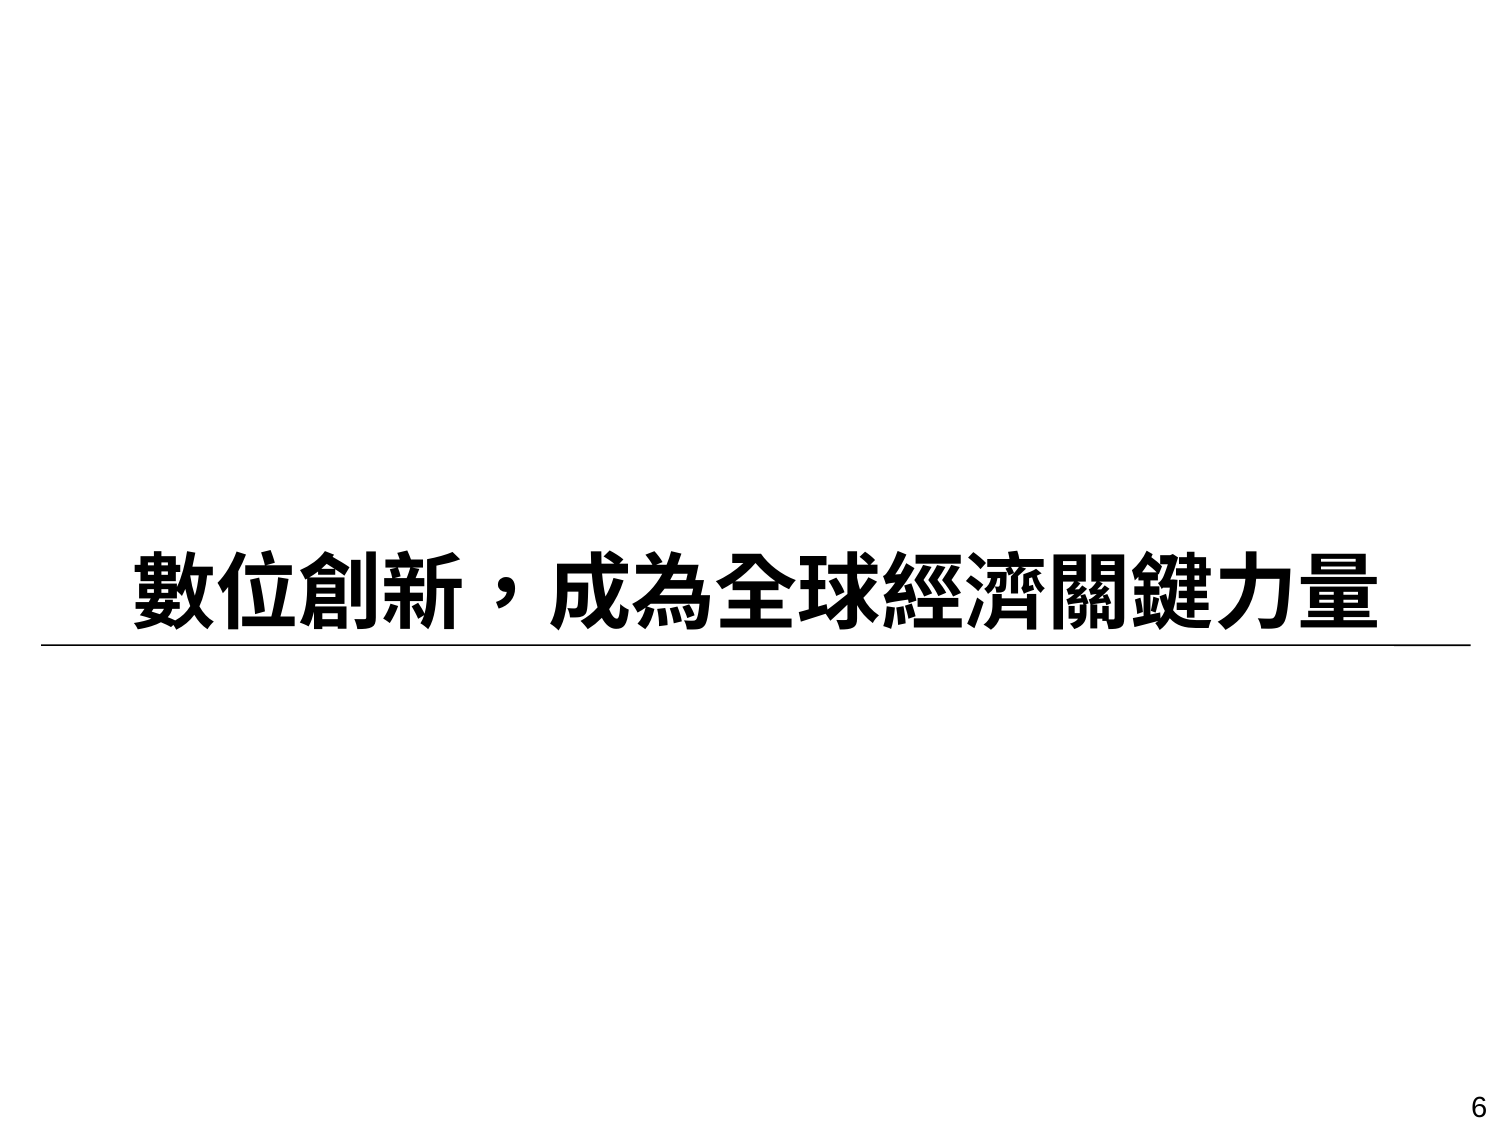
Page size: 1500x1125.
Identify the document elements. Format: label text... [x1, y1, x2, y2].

text_box 數位創新，成為全球經濟關鍵力量 [117, 532, 1396, 644]
text_box <編號> [1152, 1080, 1500, 1125]
